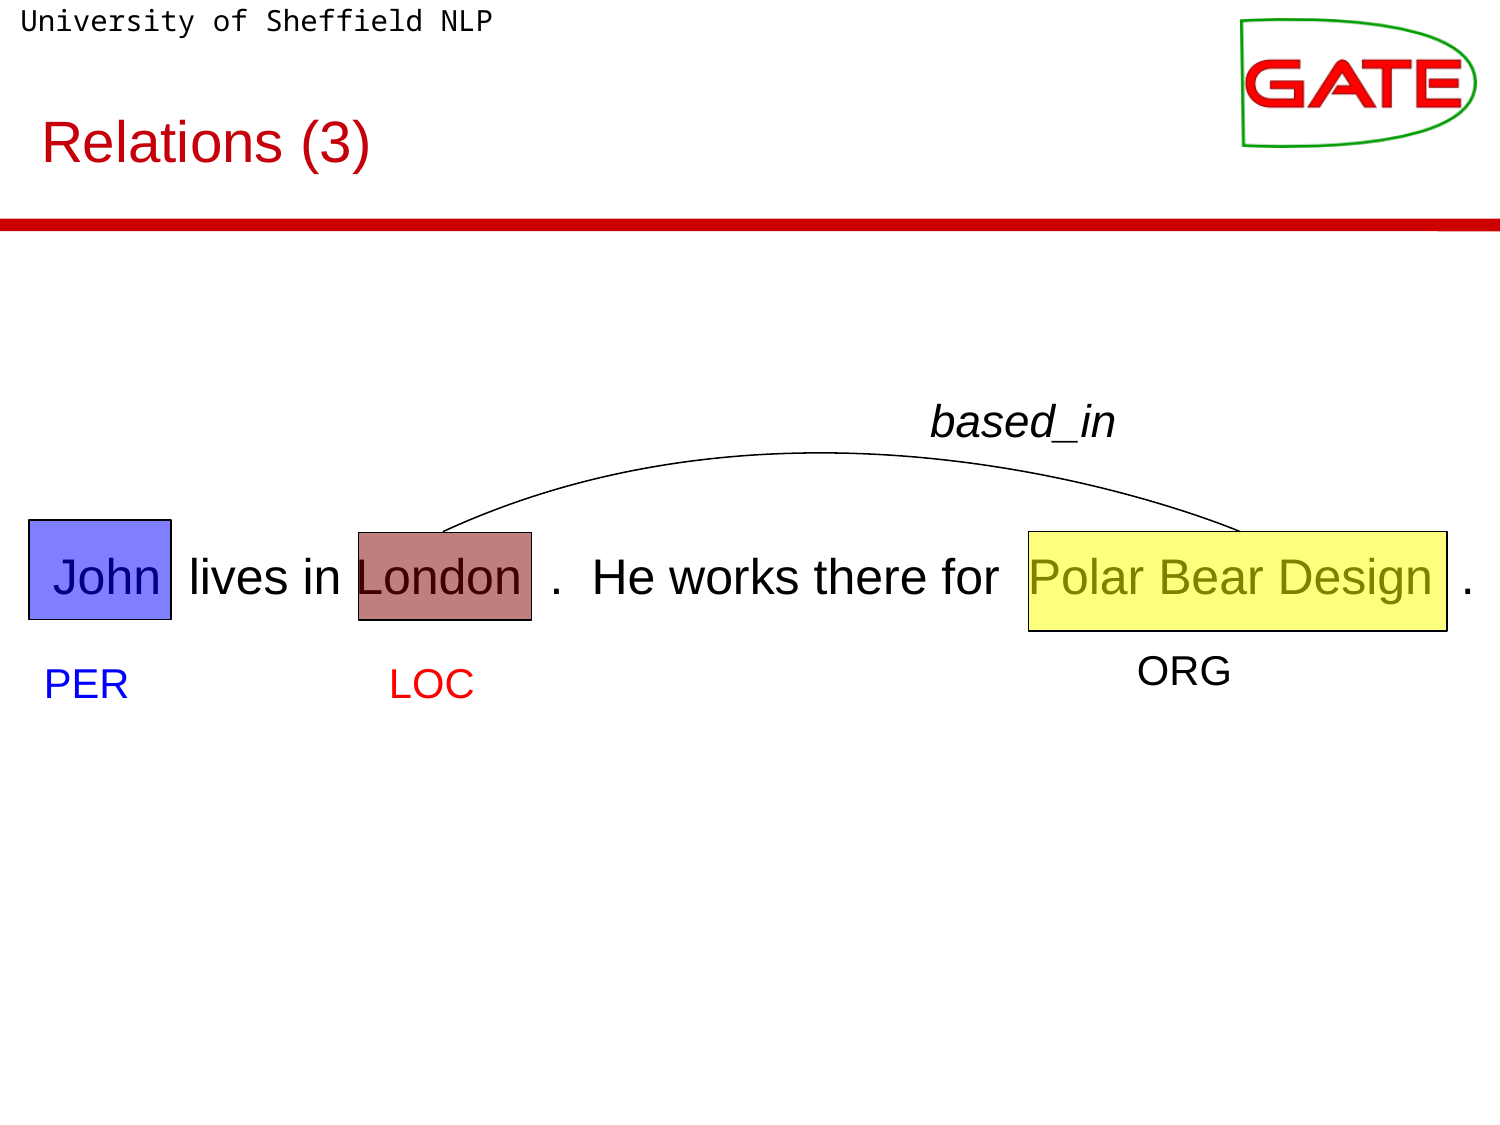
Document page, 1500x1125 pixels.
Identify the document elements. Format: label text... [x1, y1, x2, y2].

text_box John lives in London . He works there for Polar Bear Design . [38, 537, 1500, 672]
text_box [1028, 531, 1447, 632]
text_box [358, 532, 532, 621]
picture [1240, 18, 1477, 148]
text_box [29, 519, 171, 620]
text_box ORG [1122, 636, 1421, 709]
text_box PER [29, 649, 152, 798]
text_box based_in [915, 383, 1132, 454]
title Relations (3) [41, 45, 1384, 241]
text_box LOC [374, 649, 503, 730]
